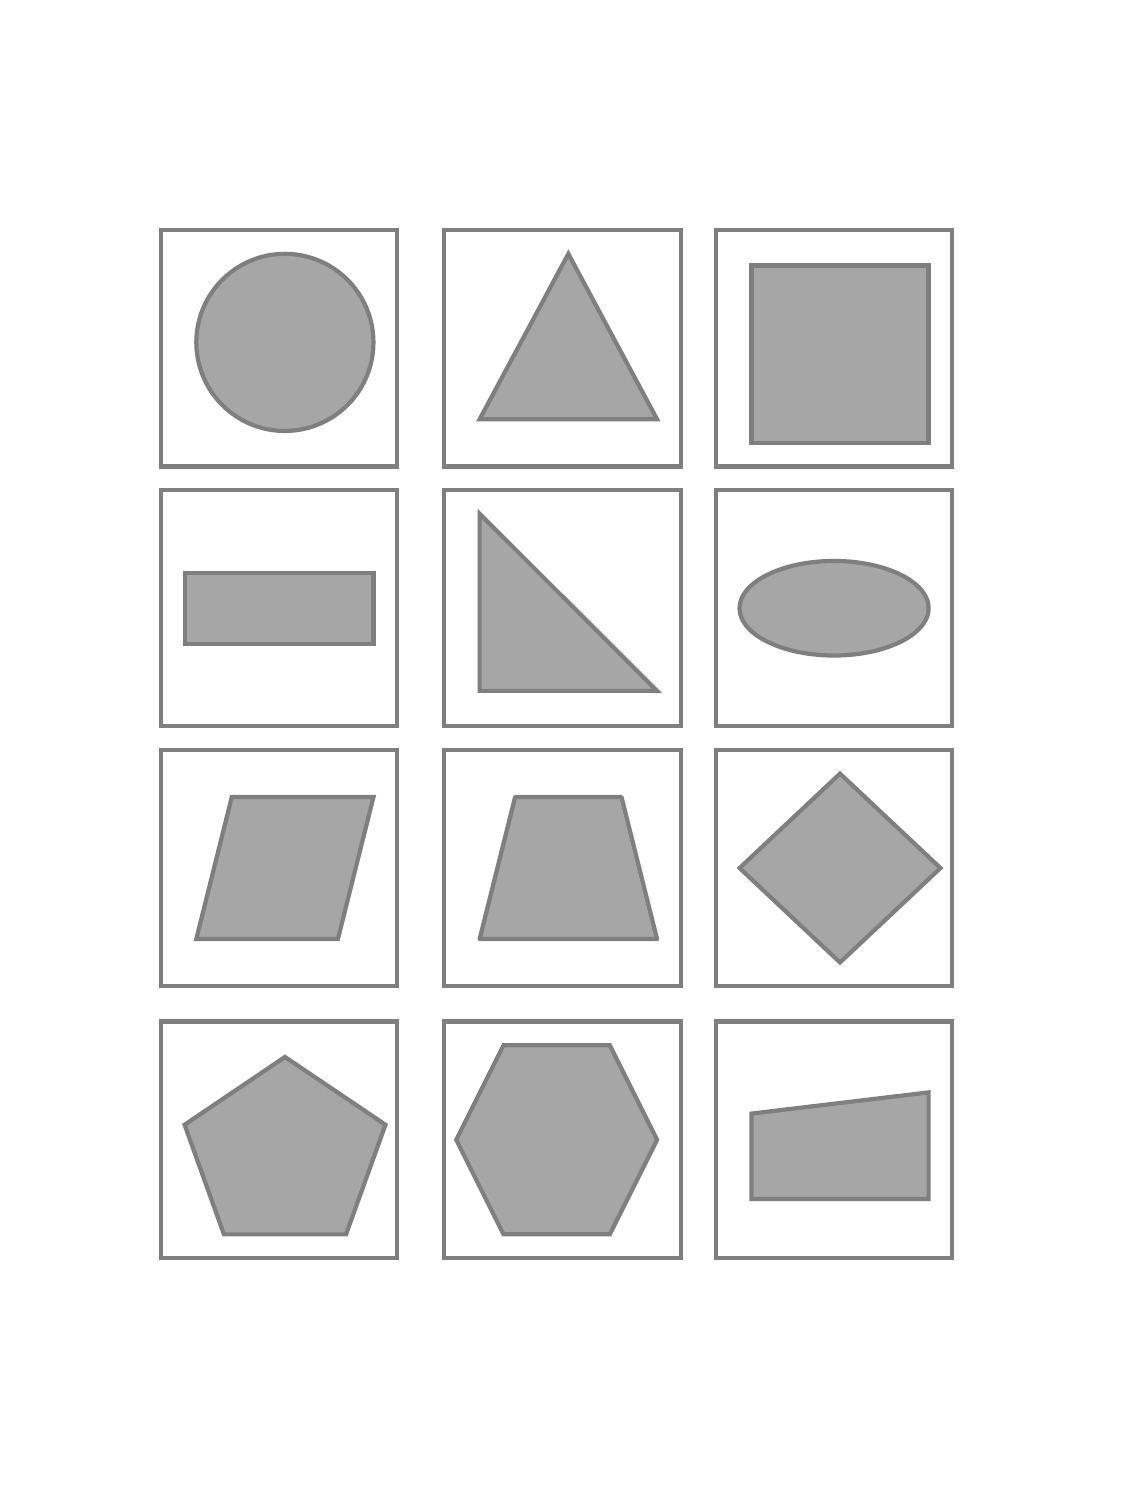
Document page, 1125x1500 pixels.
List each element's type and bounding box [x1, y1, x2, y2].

text_box [716, 1021, 953, 1258]
text_box [444, 1021, 681, 1258]
text_box [160, 750, 398, 987]
text_box [160, 230, 398, 467]
text_box [160, 490, 398, 727]
text_box [716, 230, 953, 467]
text_box [716, 490, 953, 727]
text_box [444, 230, 681, 467]
text_box [444, 490, 681, 727]
text_box [444, 750, 681, 987]
text_box [716, 750, 953, 987]
text_box [160, 1021, 398, 1258]
